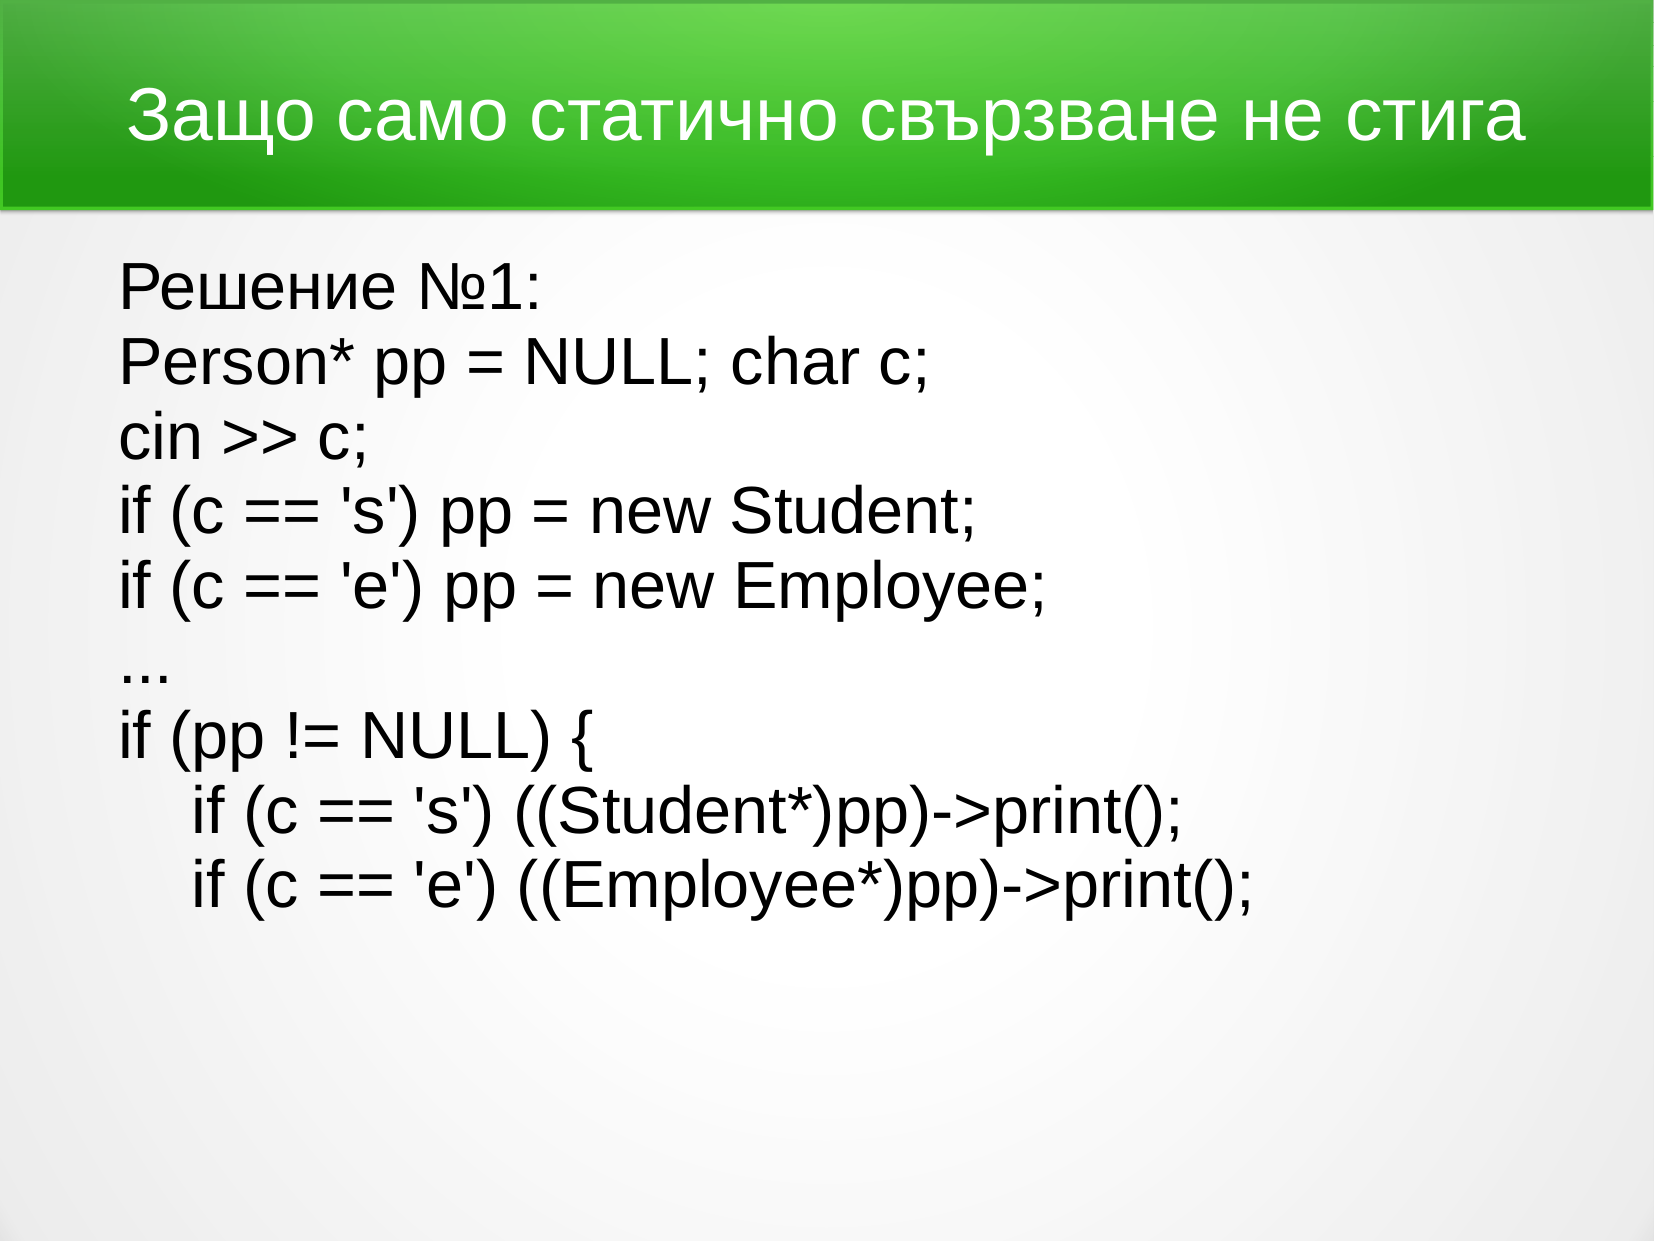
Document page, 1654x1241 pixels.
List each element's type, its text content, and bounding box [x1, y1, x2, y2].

title Защо само статично свързване не стига [82, 49, 1571, 179]
list Решение №1: Person* pp = NULL; char c; cin >> c; if (c == 's') pp = new Student; if (c == 'e') pp = new Employee; ... if (pp != NULL) { if (c == 's') ((Student*)pp)->print(); if (c == 'e') ((Employee*)pp)->print(); [47, 249, 1619, 1217]
